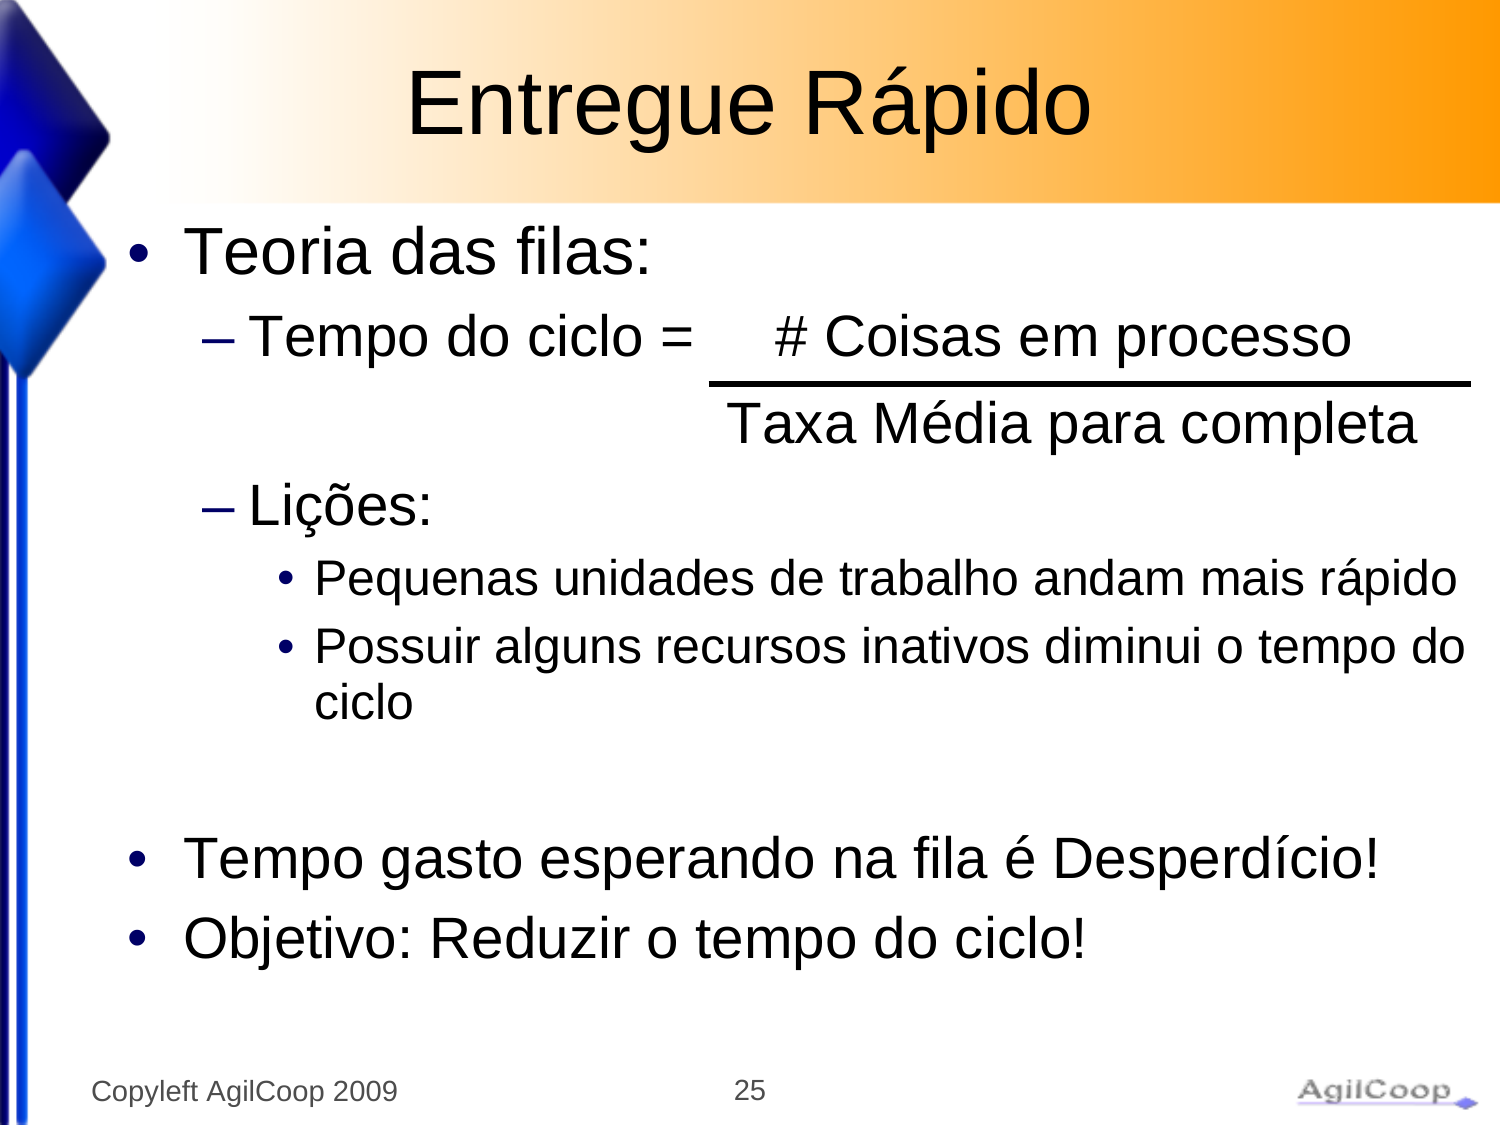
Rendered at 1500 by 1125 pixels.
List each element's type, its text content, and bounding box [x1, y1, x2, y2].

list Teoria das filas: Tempo do ciclo = # Coisas em processo Taxa Média para completa Lições: Pequenas unidades de trabalho andam mais rápido Possuir alguns recursos inativos diminui o tempo do ciclo Tempo gasto esperando na fila é Desperdício! Objetivo: Reduzir o tempo do ciclo! [112, 206, 1500, 1121]
picture [0, 0, 1500, 1125]
title Entregue Rápido [75, 8, 1426, 197]
